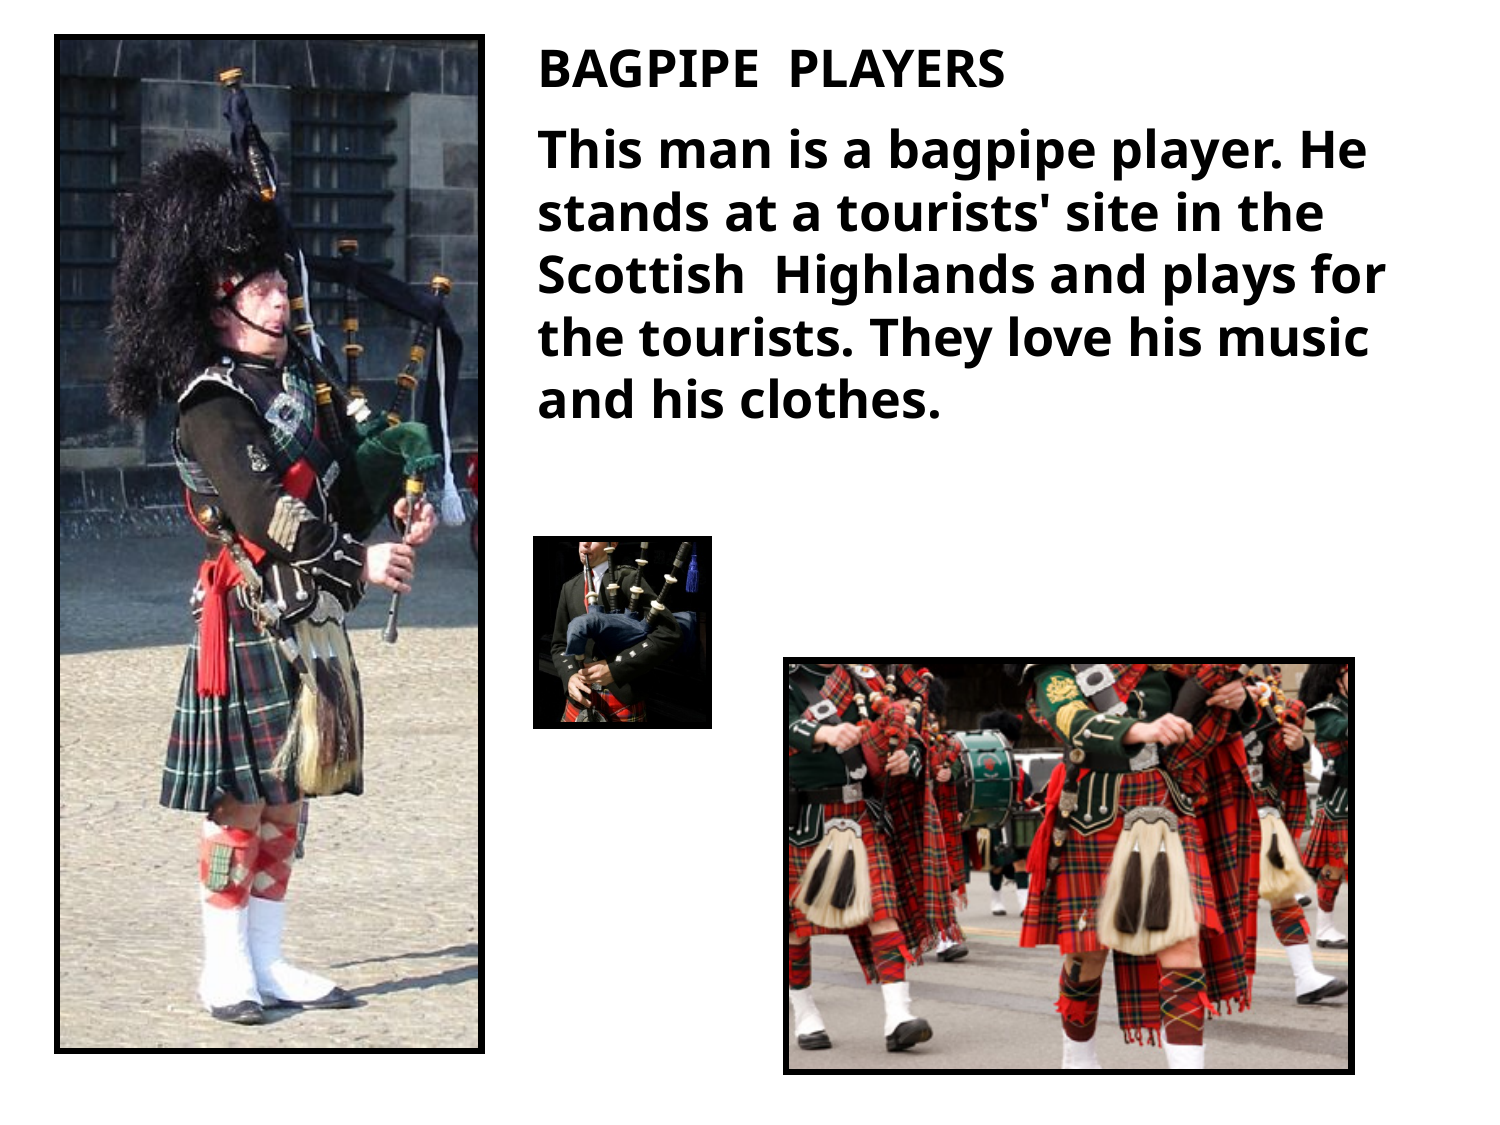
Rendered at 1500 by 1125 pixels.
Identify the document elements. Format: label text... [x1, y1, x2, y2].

picture [539, 542, 706, 723]
picture [60, 40, 479, 1048]
picture [789, 663, 1349, 1070]
text_box BAGPIPE PLAYERS This man is a bagpipe player. He stands at a tourists' site in the Scottish Highlands and plays for the tourists. They love his music and his clothes. [523, 27, 1411, 518]
